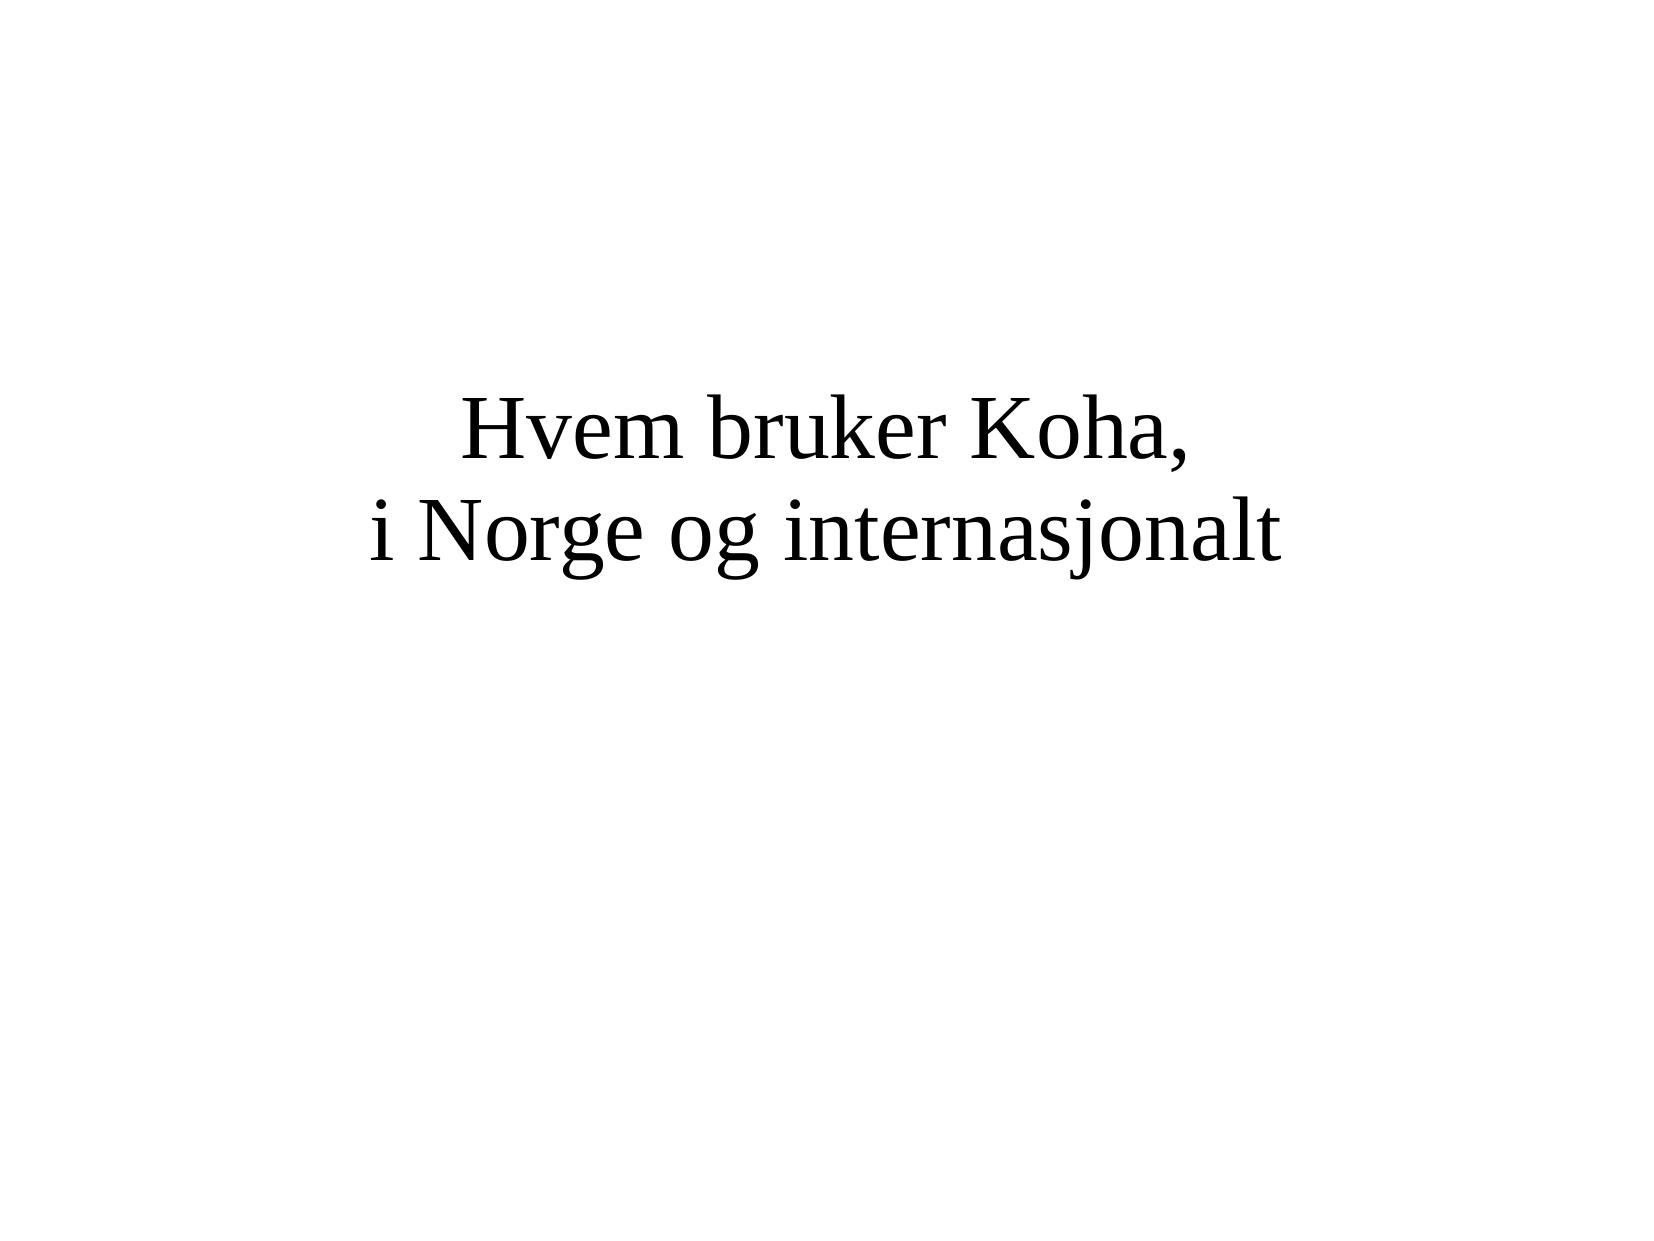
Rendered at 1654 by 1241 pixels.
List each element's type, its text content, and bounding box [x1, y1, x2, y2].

subtitle Hvem bruker Koha, i Norge og internasjonalt [82, 49, 1571, 1010]
